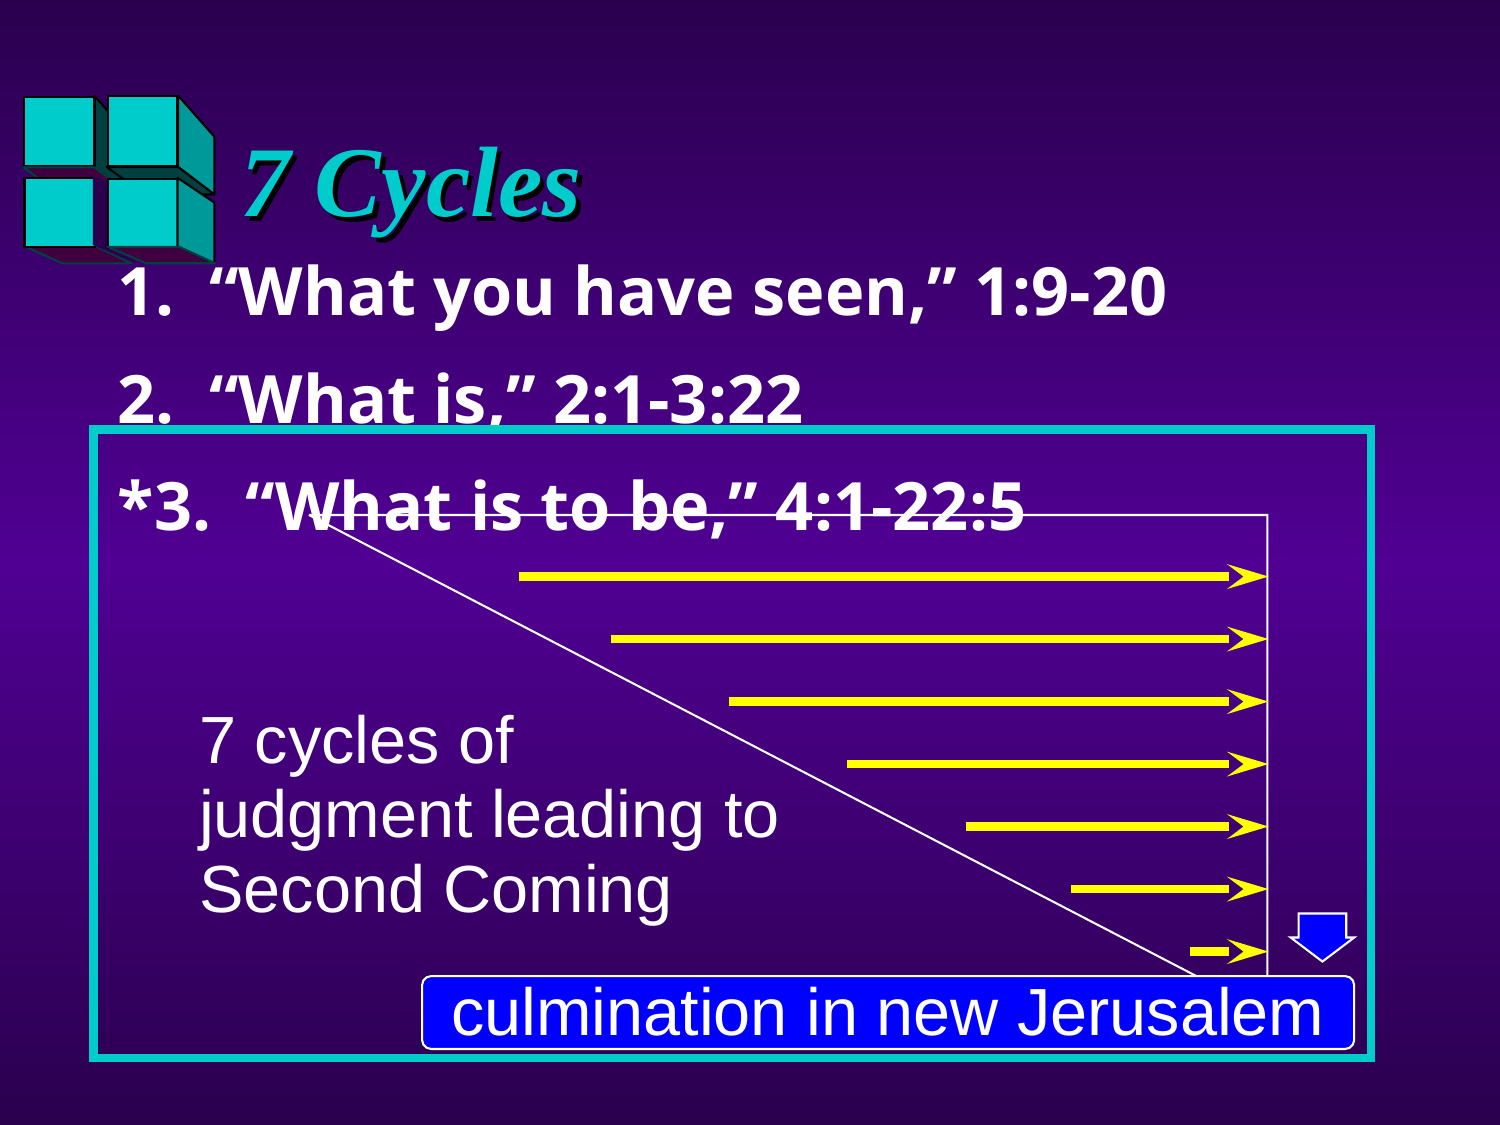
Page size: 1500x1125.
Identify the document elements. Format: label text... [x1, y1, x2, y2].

list 1. “What you have seen,” 1:9-20 2. “What is,” 2:1-3:22 *3. “What is to be,” 4:1-22:5 [103, 434, 1367, 521]
title 7 Cycles [224, 78, 1388, 237]
list 1. “What you have seen,” 1:9-20 2. “What is,” 2:1-3:22 *3. “What is to be,” 4:1-22:5 [318, 517, 1266, 521]
text_box [1290, 913, 1355, 962]
text_box culmination in new Jerusalem [422, 976, 1355, 1049]
list 1. “What you have seen,” 1:9-20 2. “What is,” 2:1-3:22 *3. “What is to be,” 4:1-22:5 [103, 237, 1439, 521]
text_box 7 cycles of judgment leading to Second Coming [184, 695, 935, 935]
